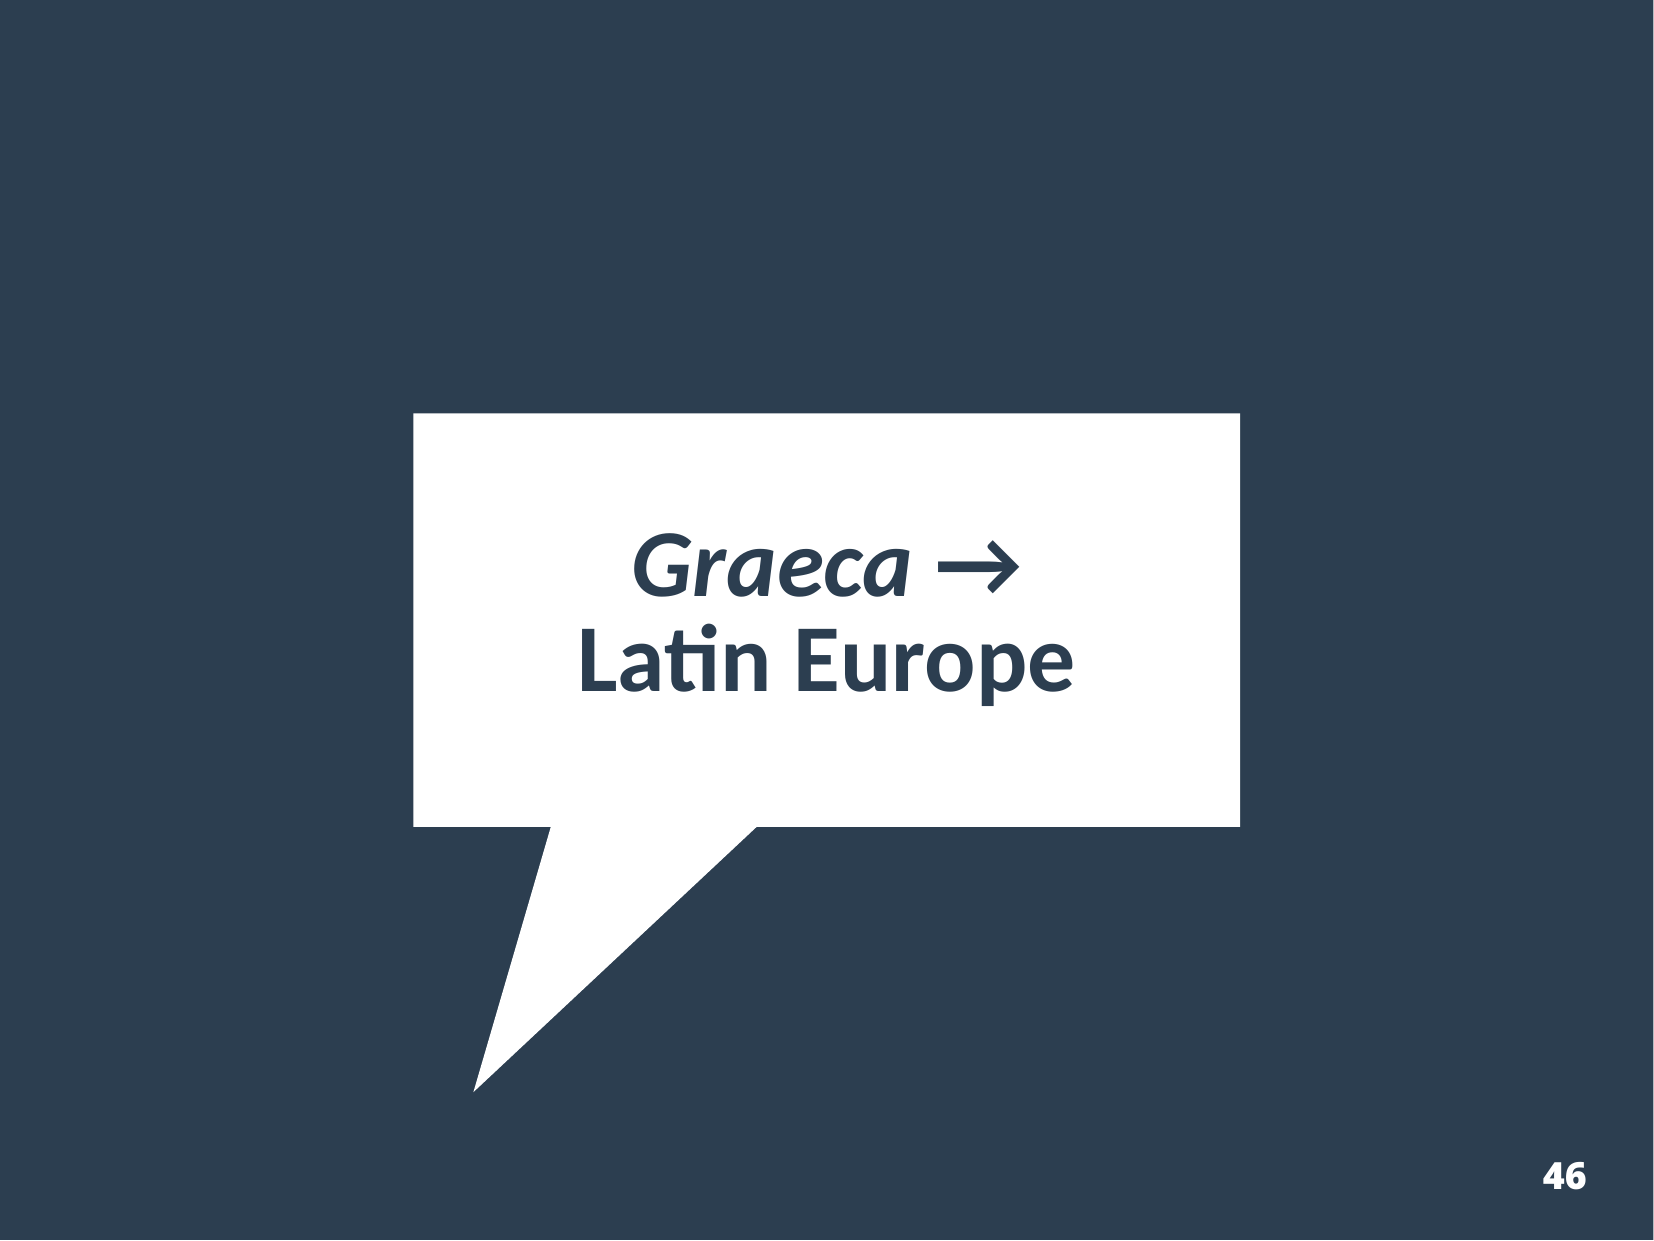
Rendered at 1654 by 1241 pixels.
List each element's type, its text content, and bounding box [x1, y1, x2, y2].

title Graeca → Latin Europe [442, 442, 1211, 798]
